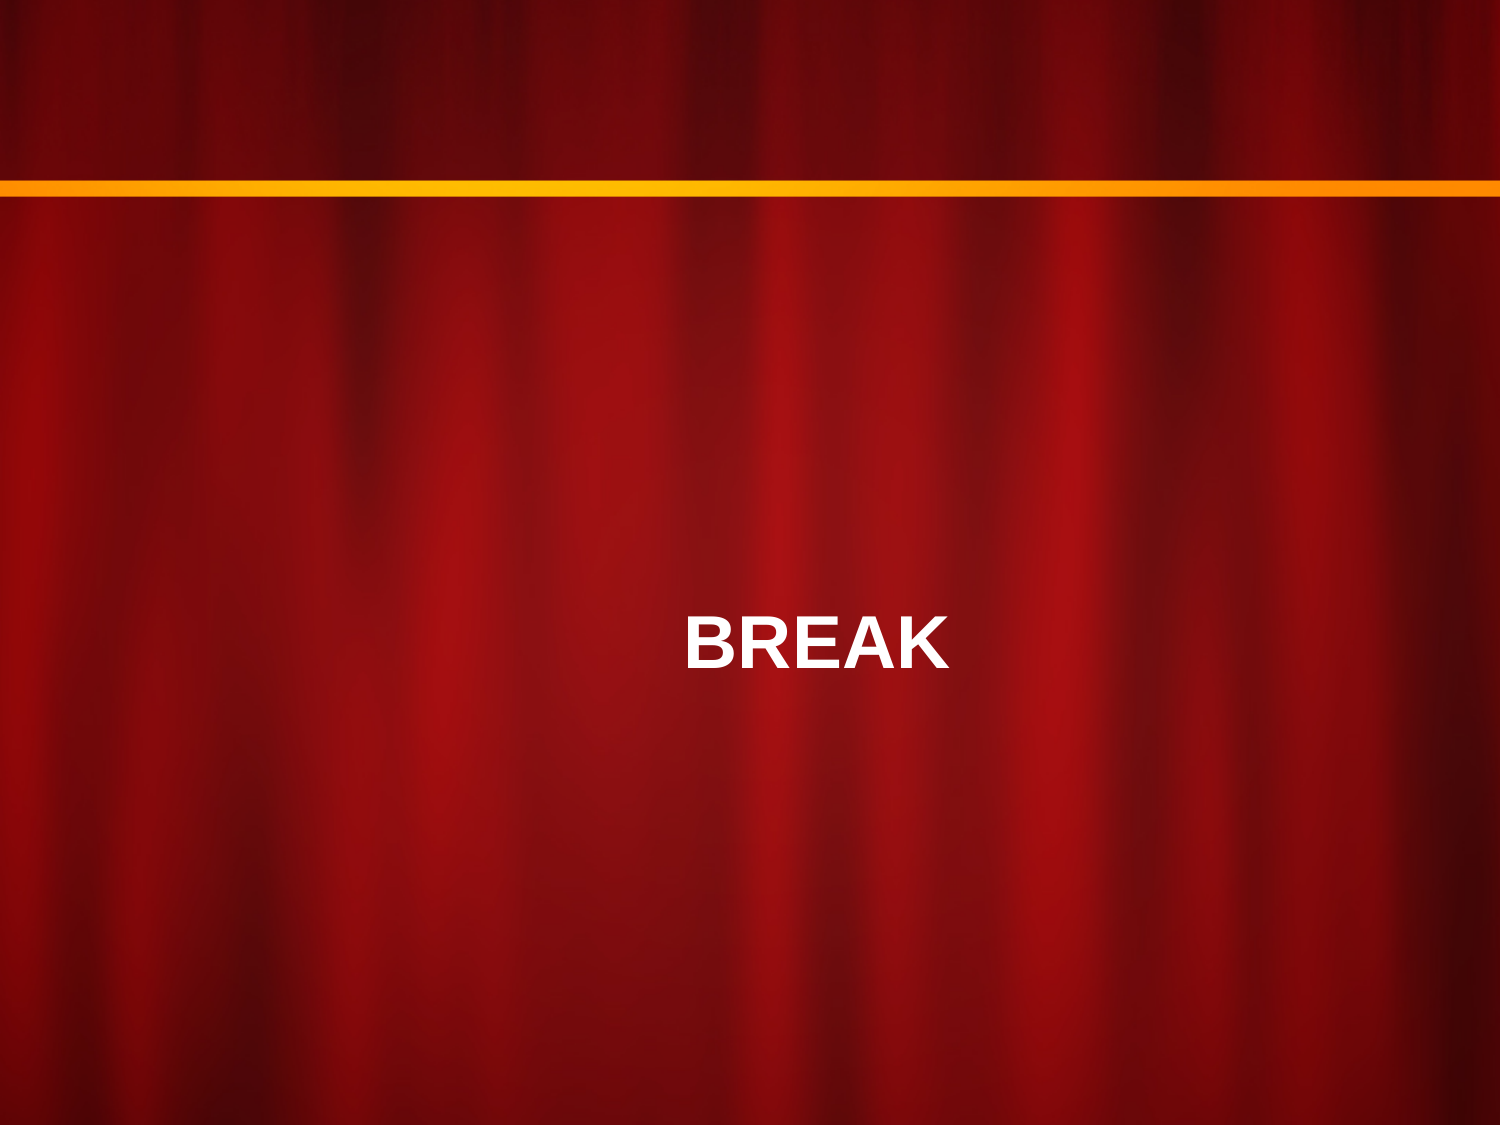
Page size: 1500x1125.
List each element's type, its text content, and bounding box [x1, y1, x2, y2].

picture [0, 0, 1500, 1125]
title BREAK [142, 594, 1493, 690]
